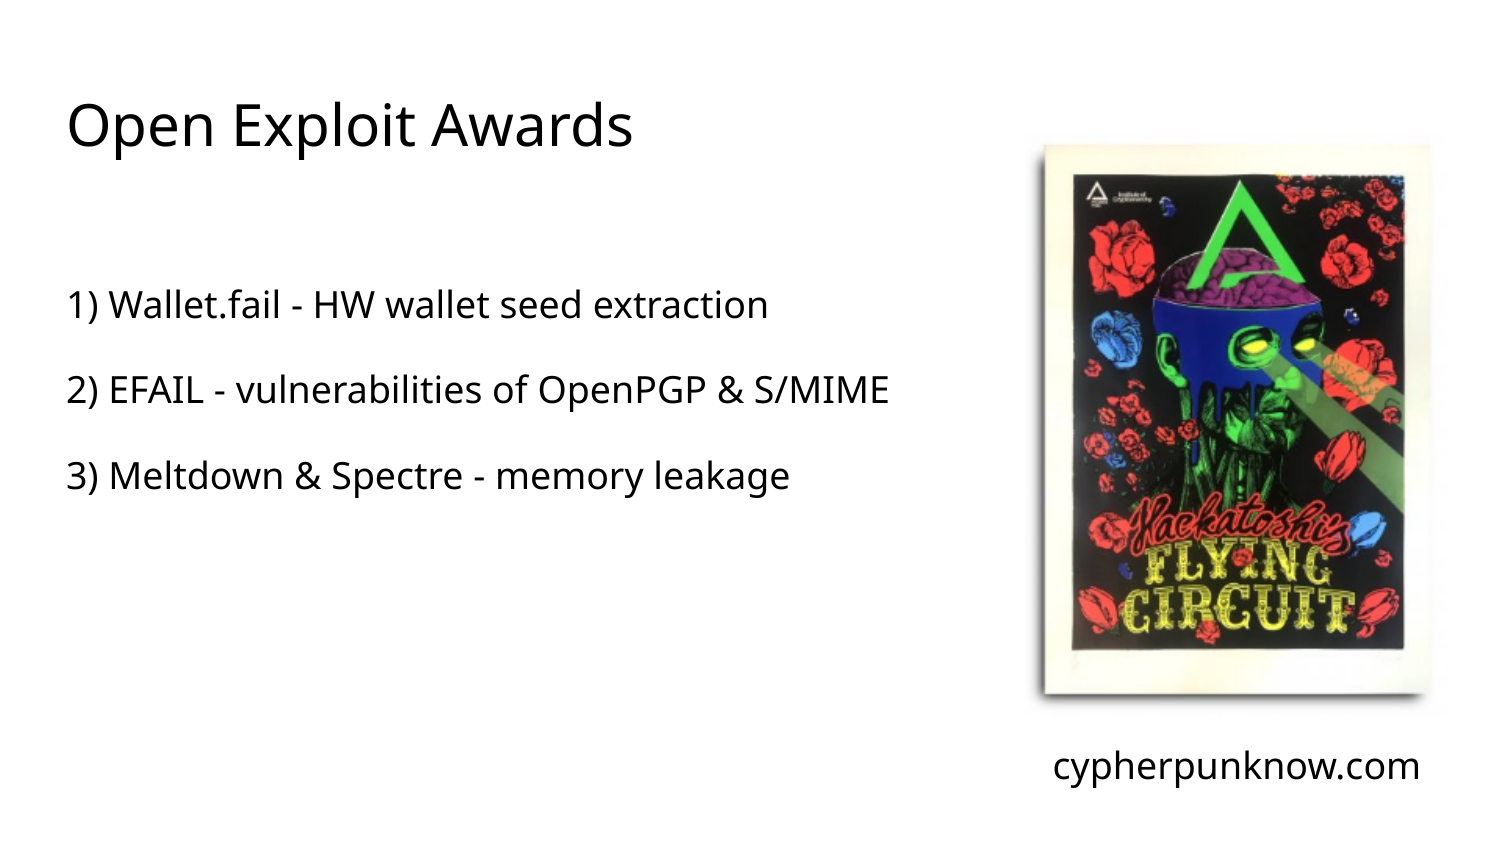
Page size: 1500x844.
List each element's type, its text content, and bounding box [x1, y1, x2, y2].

text_box cypherpunknow.com [1025, 720, 1449, 799]
list 1) Wallet.fail - HW wallet seed extraction 2) EFAIL - vulnerabilities of OpenPGP & S/MIME 3) Meltdown & Spectre - memory leakage [51, 181, 1449, 803]
title Open Exploit Awards [51, 72, 1449, 167]
picture [1025, 123, 1449, 720]
